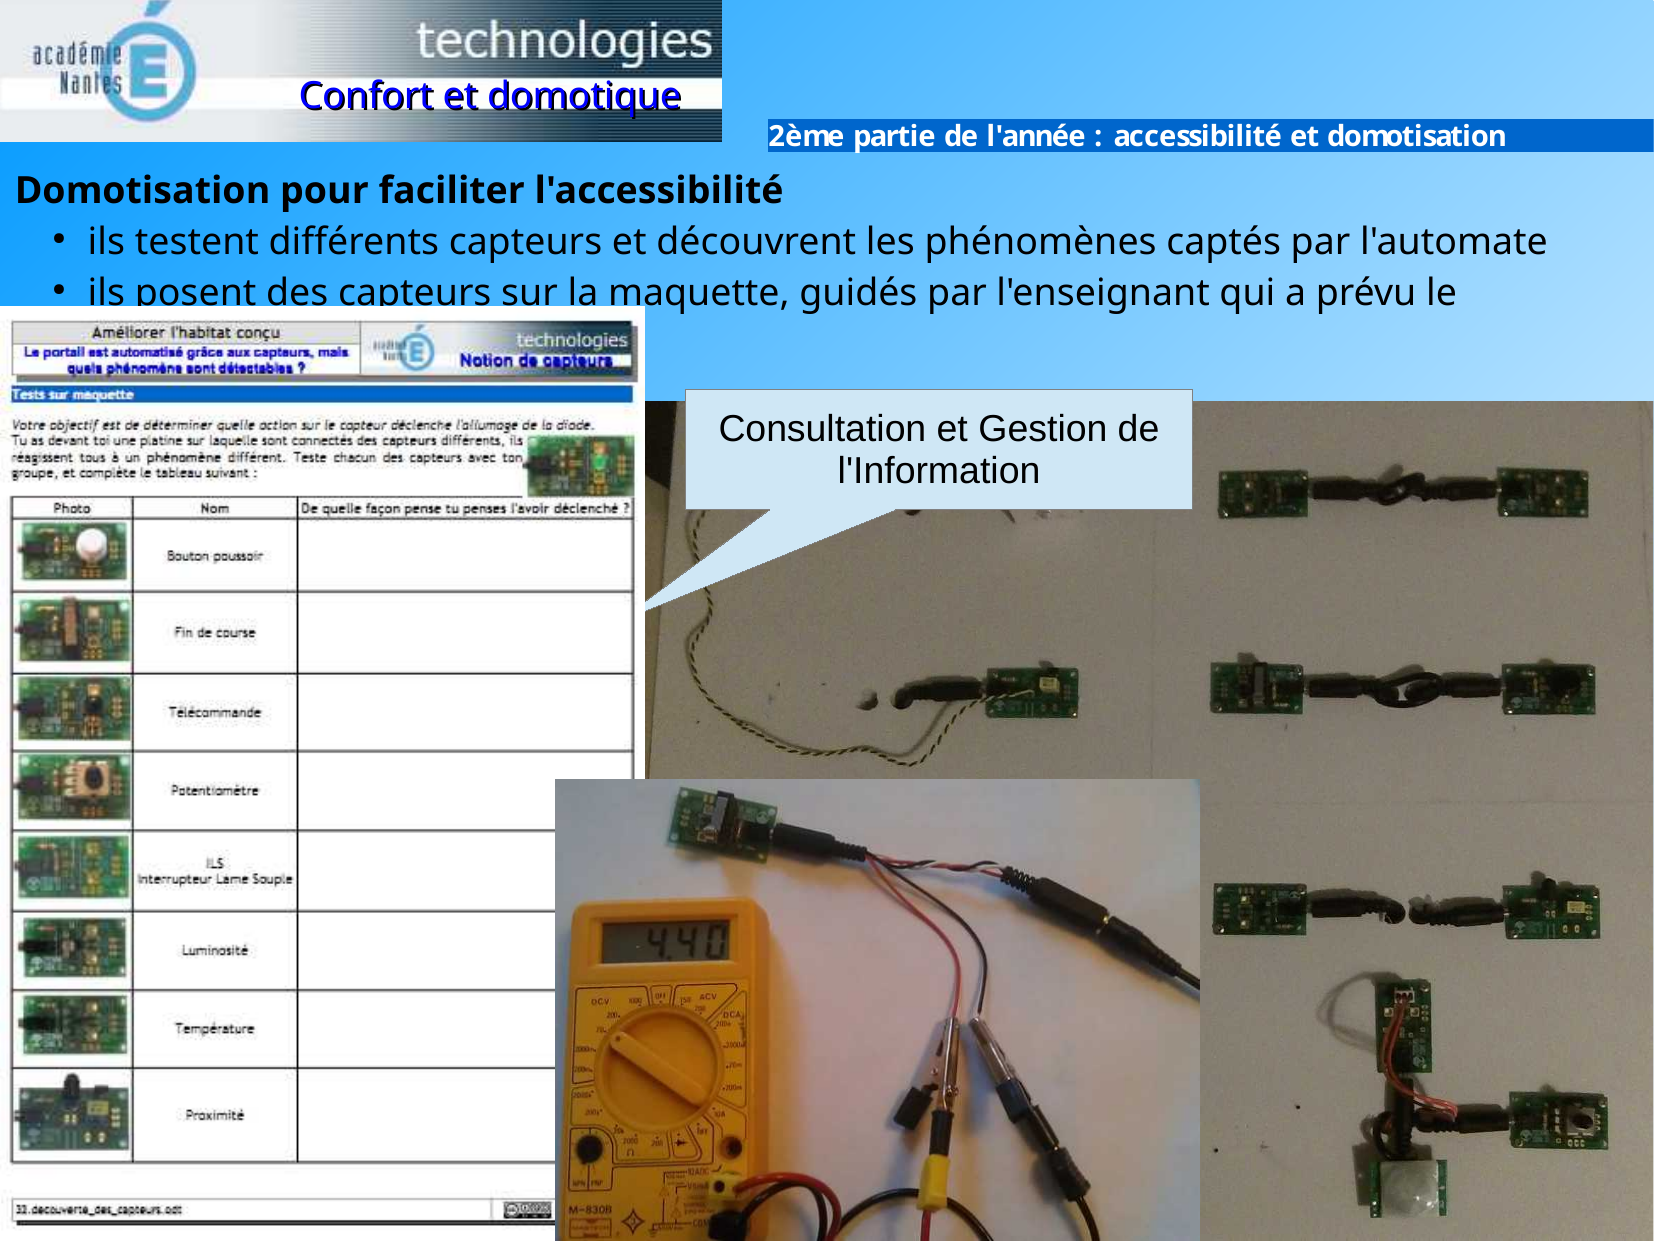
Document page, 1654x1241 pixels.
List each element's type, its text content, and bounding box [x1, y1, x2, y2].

picture [0, 0, 1654, 155]
picture [0, 306, 1654, 1241]
text_box Consultation et Gestion de l'Information [645, 389, 1193, 612]
text_box Domotisation pour faciliter l'accessibilité ils testent différents capteurs et découvrent les phénomènes captés par l'automate ils posent des capteurs sur la maquette, guidés par l'enseignant qui a prévu le programme [0, 155, 1654, 311]
text_box Confort et domotique [247, 70, 648, 118]
